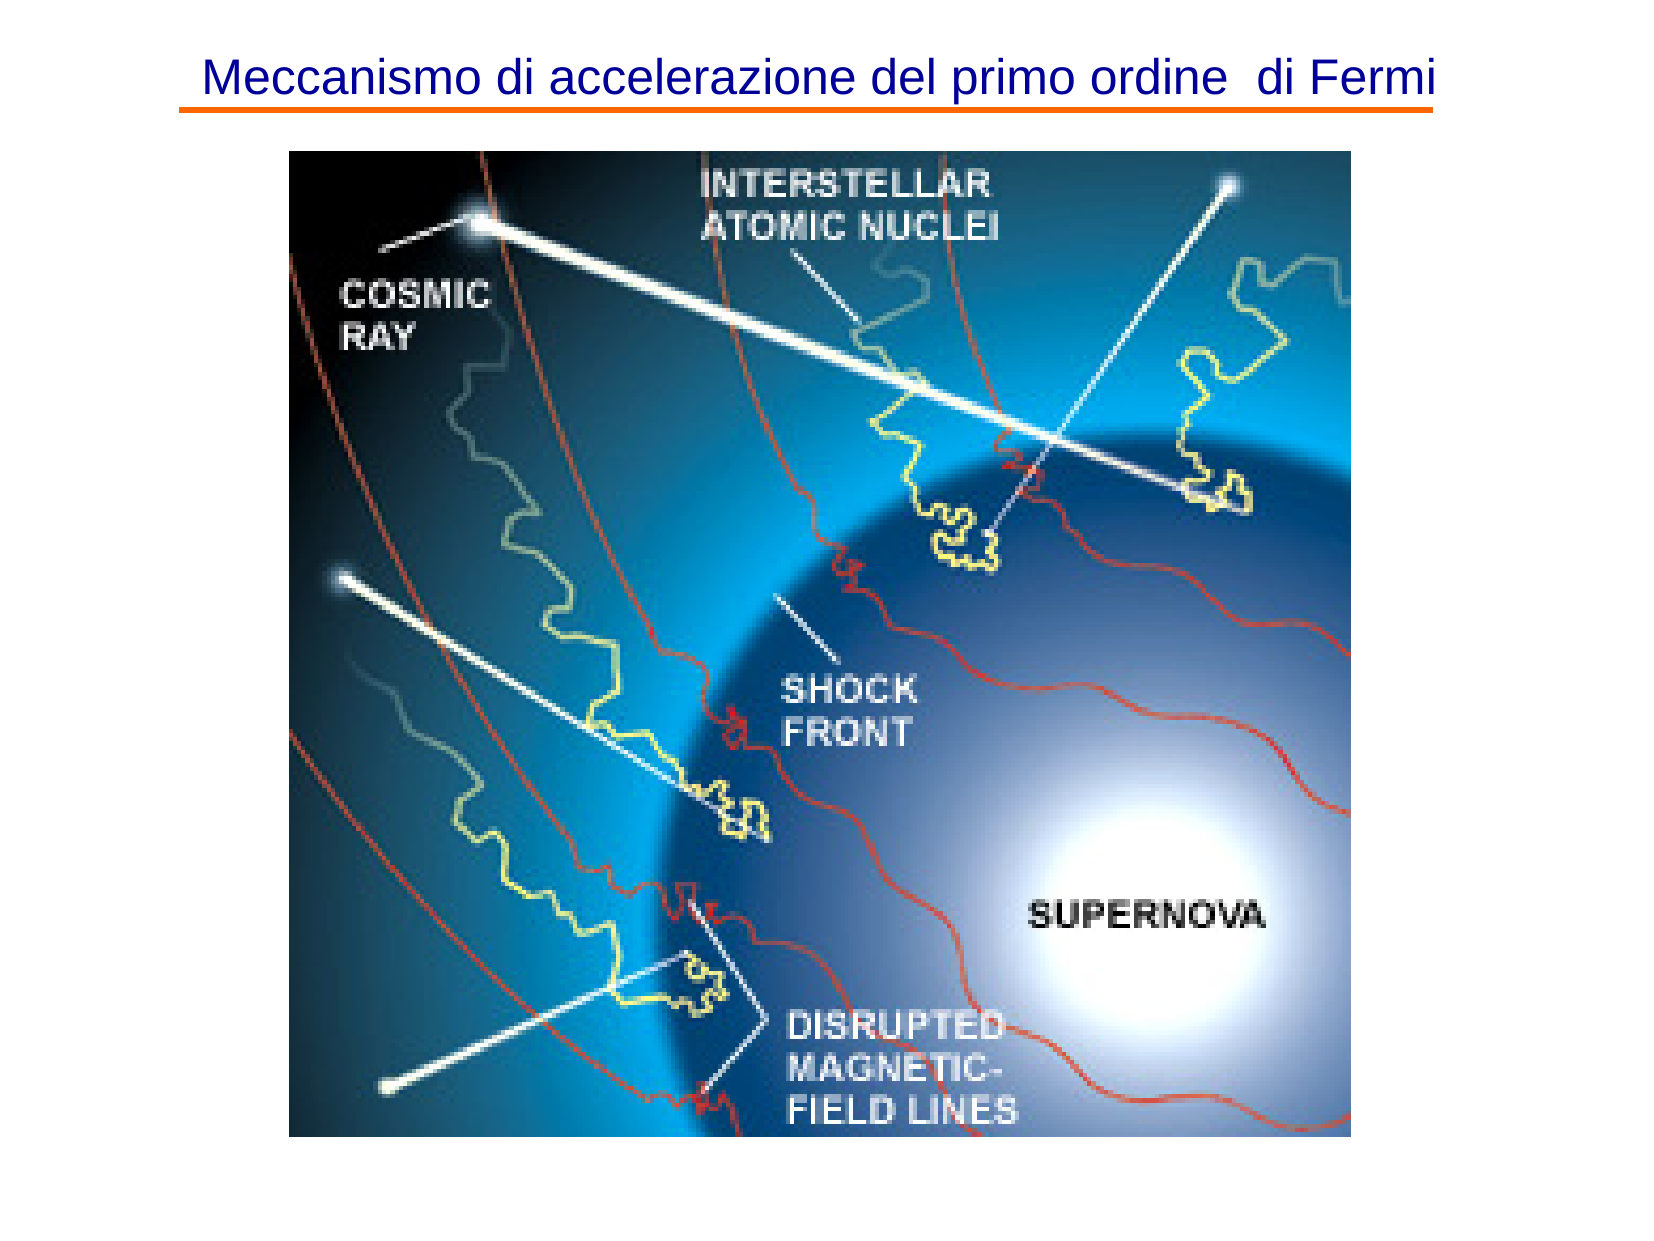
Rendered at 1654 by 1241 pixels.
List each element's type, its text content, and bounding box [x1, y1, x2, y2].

text_box Meccanismo di accelerazione del primo ordine di Fermi [13, 41, 1626, 113]
picture [289, 151, 1351, 1137]
